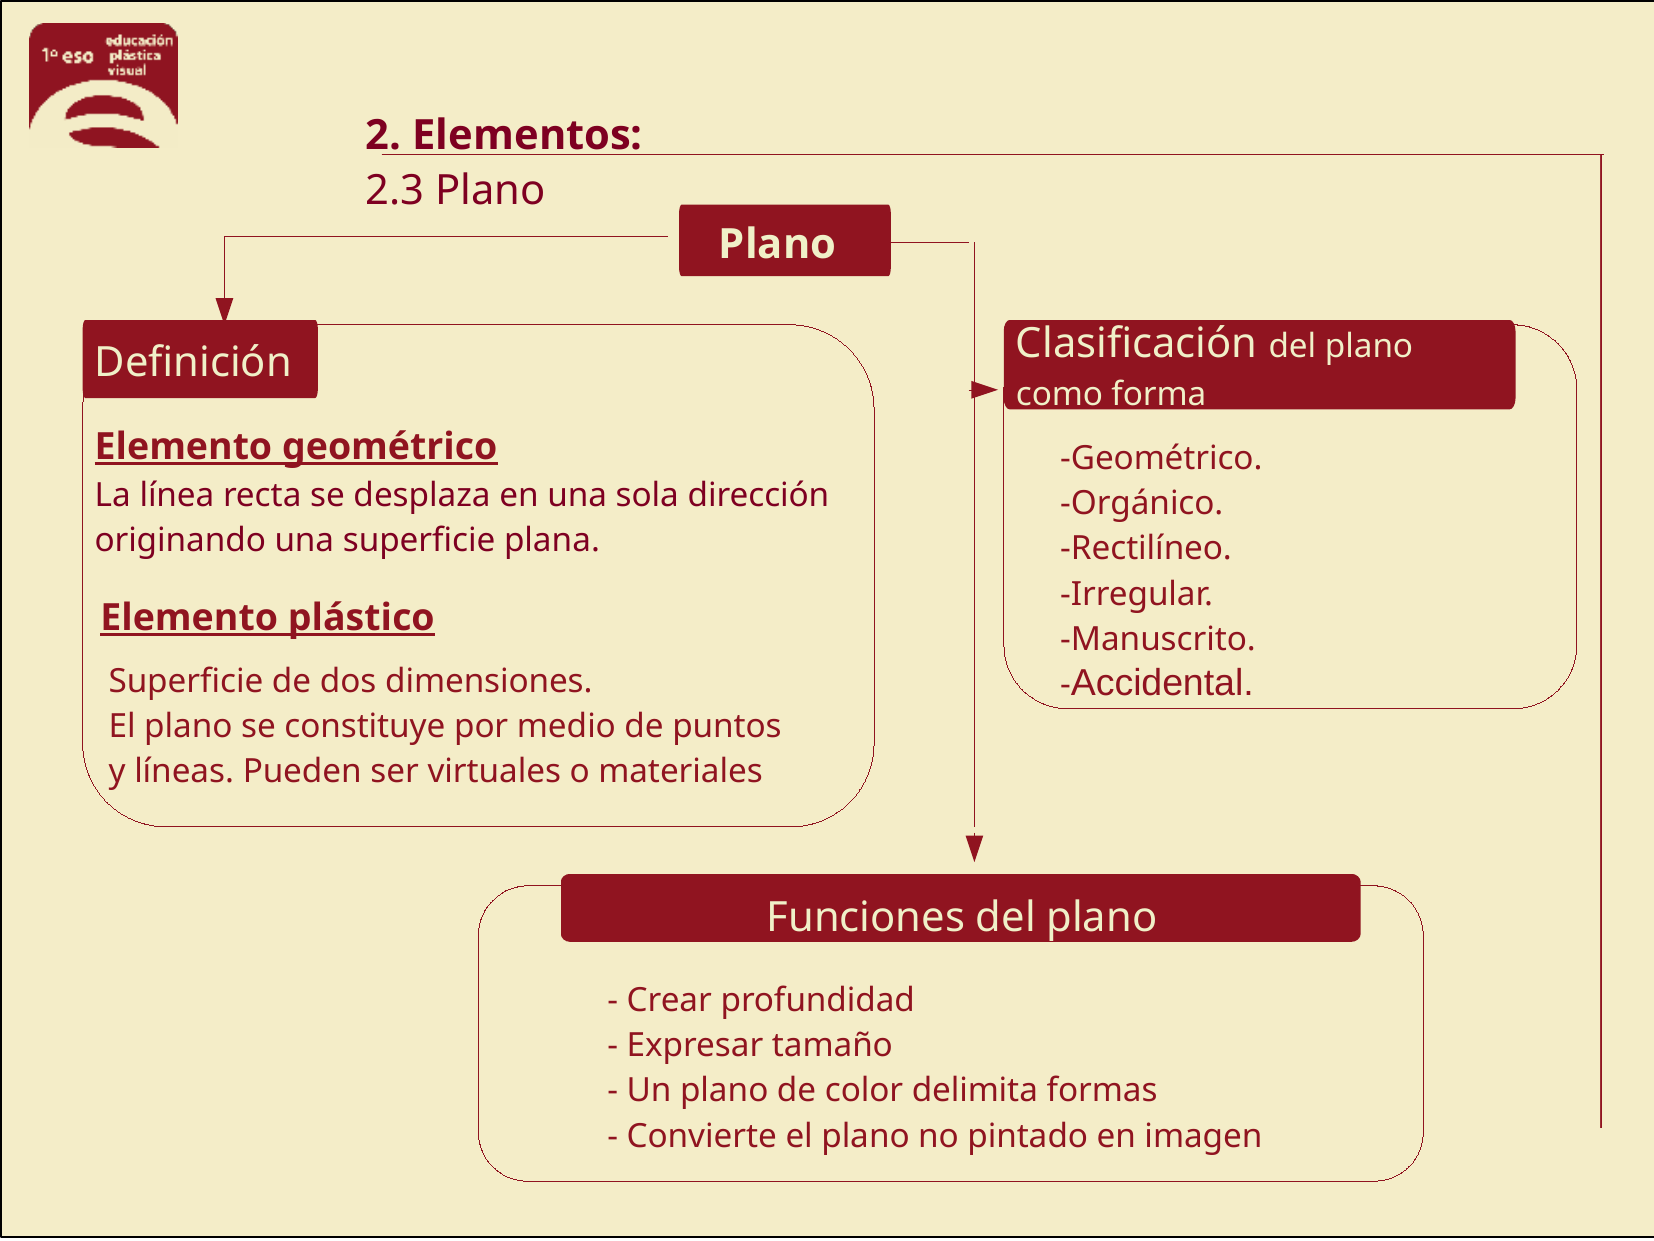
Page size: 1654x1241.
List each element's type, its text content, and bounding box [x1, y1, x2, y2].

text_box -Geométrico. -Orgánico. -Rectilíneo. -Irregular. -Manuscrito. -Accidental. [1045, 426, 1294, 691]
title 2.3 Plano [265, 158, 827, 219]
text_box - Crear profundidad - Expresar tamaño - Un plano de color delimita formas - Convierte el plano no pintado en imagen [555, 968, 1473, 1174]
text_box Elemento plástico [100, 590, 579, 642]
title La línea recta se desplaza en una sola dirección originando una superficie plana. [94, 475, 845, 557]
title 2. Elementos: [265, 59, 1571, 134]
text_box Definición [94, 330, 308, 390]
text_box Elemento geométrico [94, 419, 579, 470]
text_box Funciones del plano [554, 890, 1371, 941]
text_box Plano [718, 215, 884, 269]
text_box Superficie de dos dimensiones. El plano se constituye por medio de puntos y líneas. Pueden ser virtuales o materiales [93, 649, 858, 826]
text_box Clasificación del plano como forma [1015, 318, 1504, 410]
picture [0, 0, 1654, 1241]
